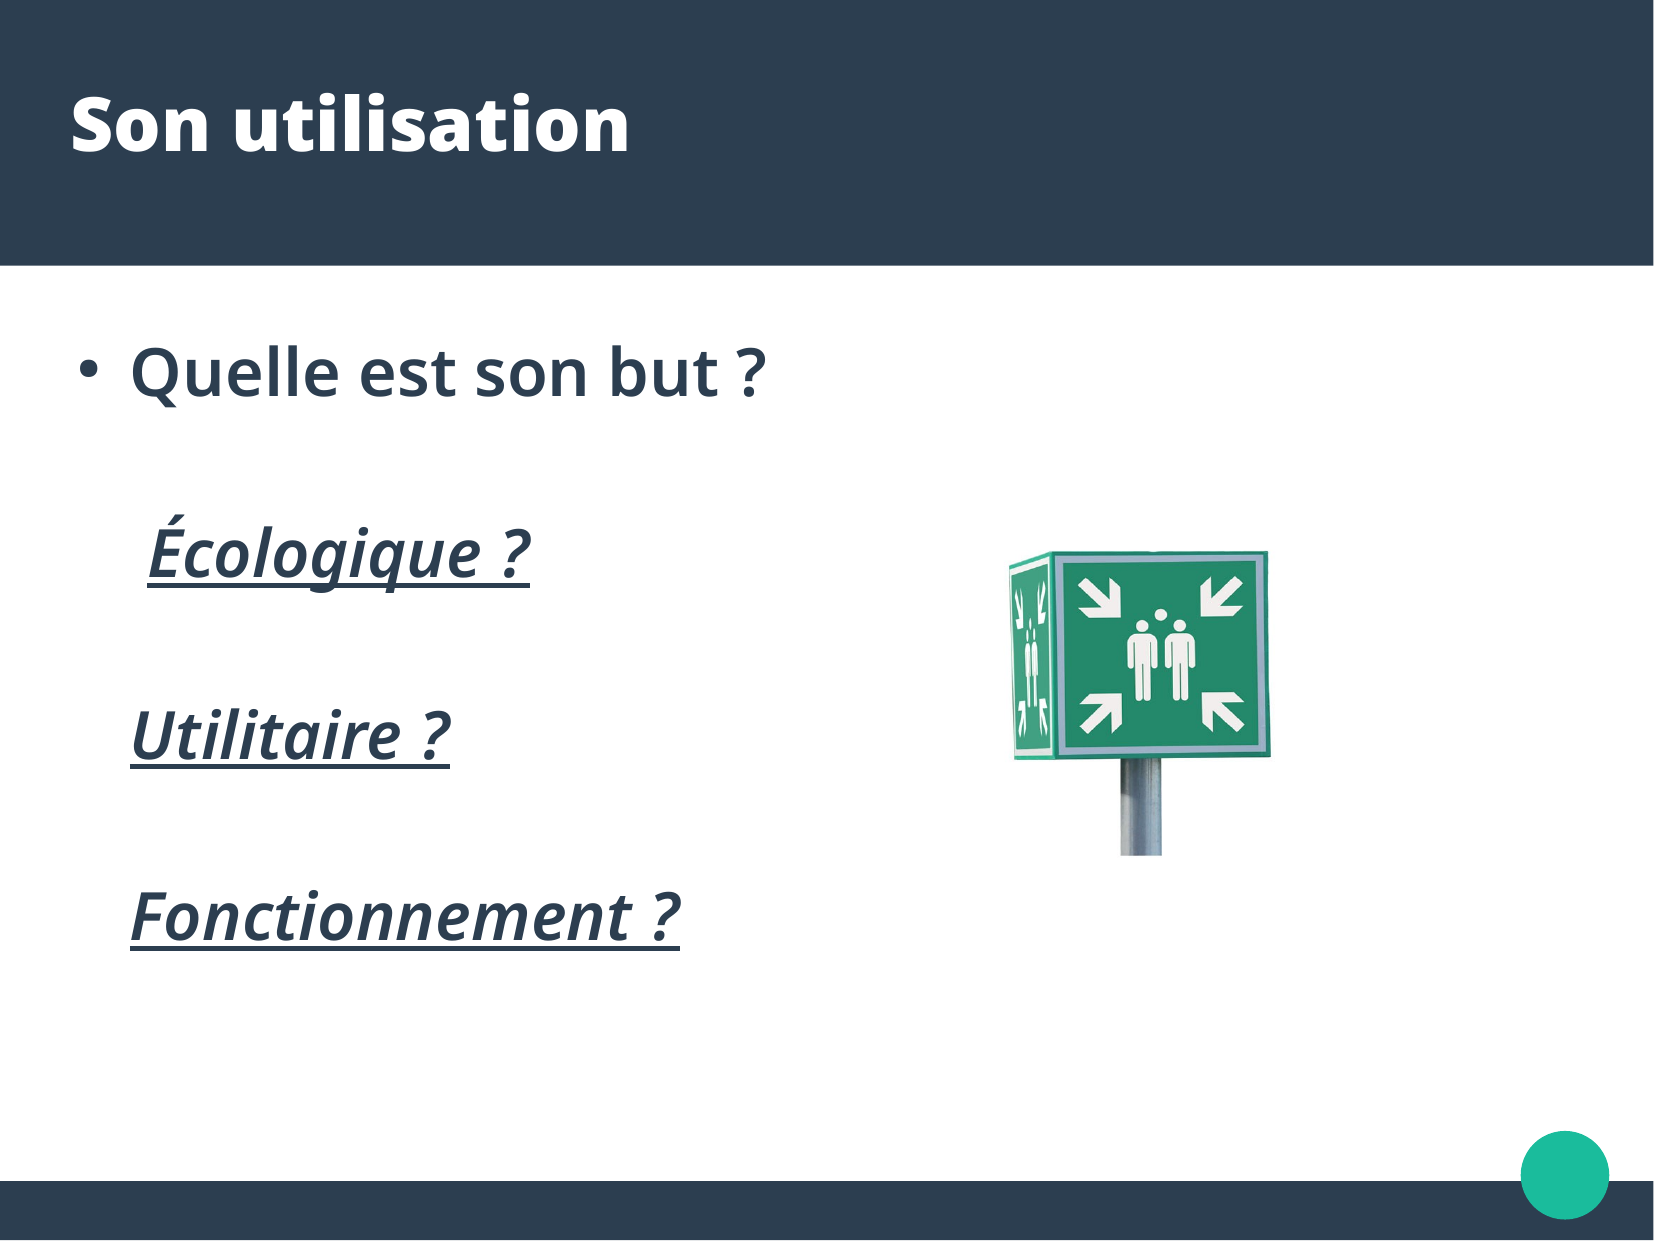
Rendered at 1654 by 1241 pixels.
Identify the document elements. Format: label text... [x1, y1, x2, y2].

list Quelle est son but ? Écologique ? Utilitaire ? Fonctionnement ? [59, 324, 1595, 1152]
title Son utilisation [70, 43, 1607, 201]
picture [947, 507, 1335, 872]
